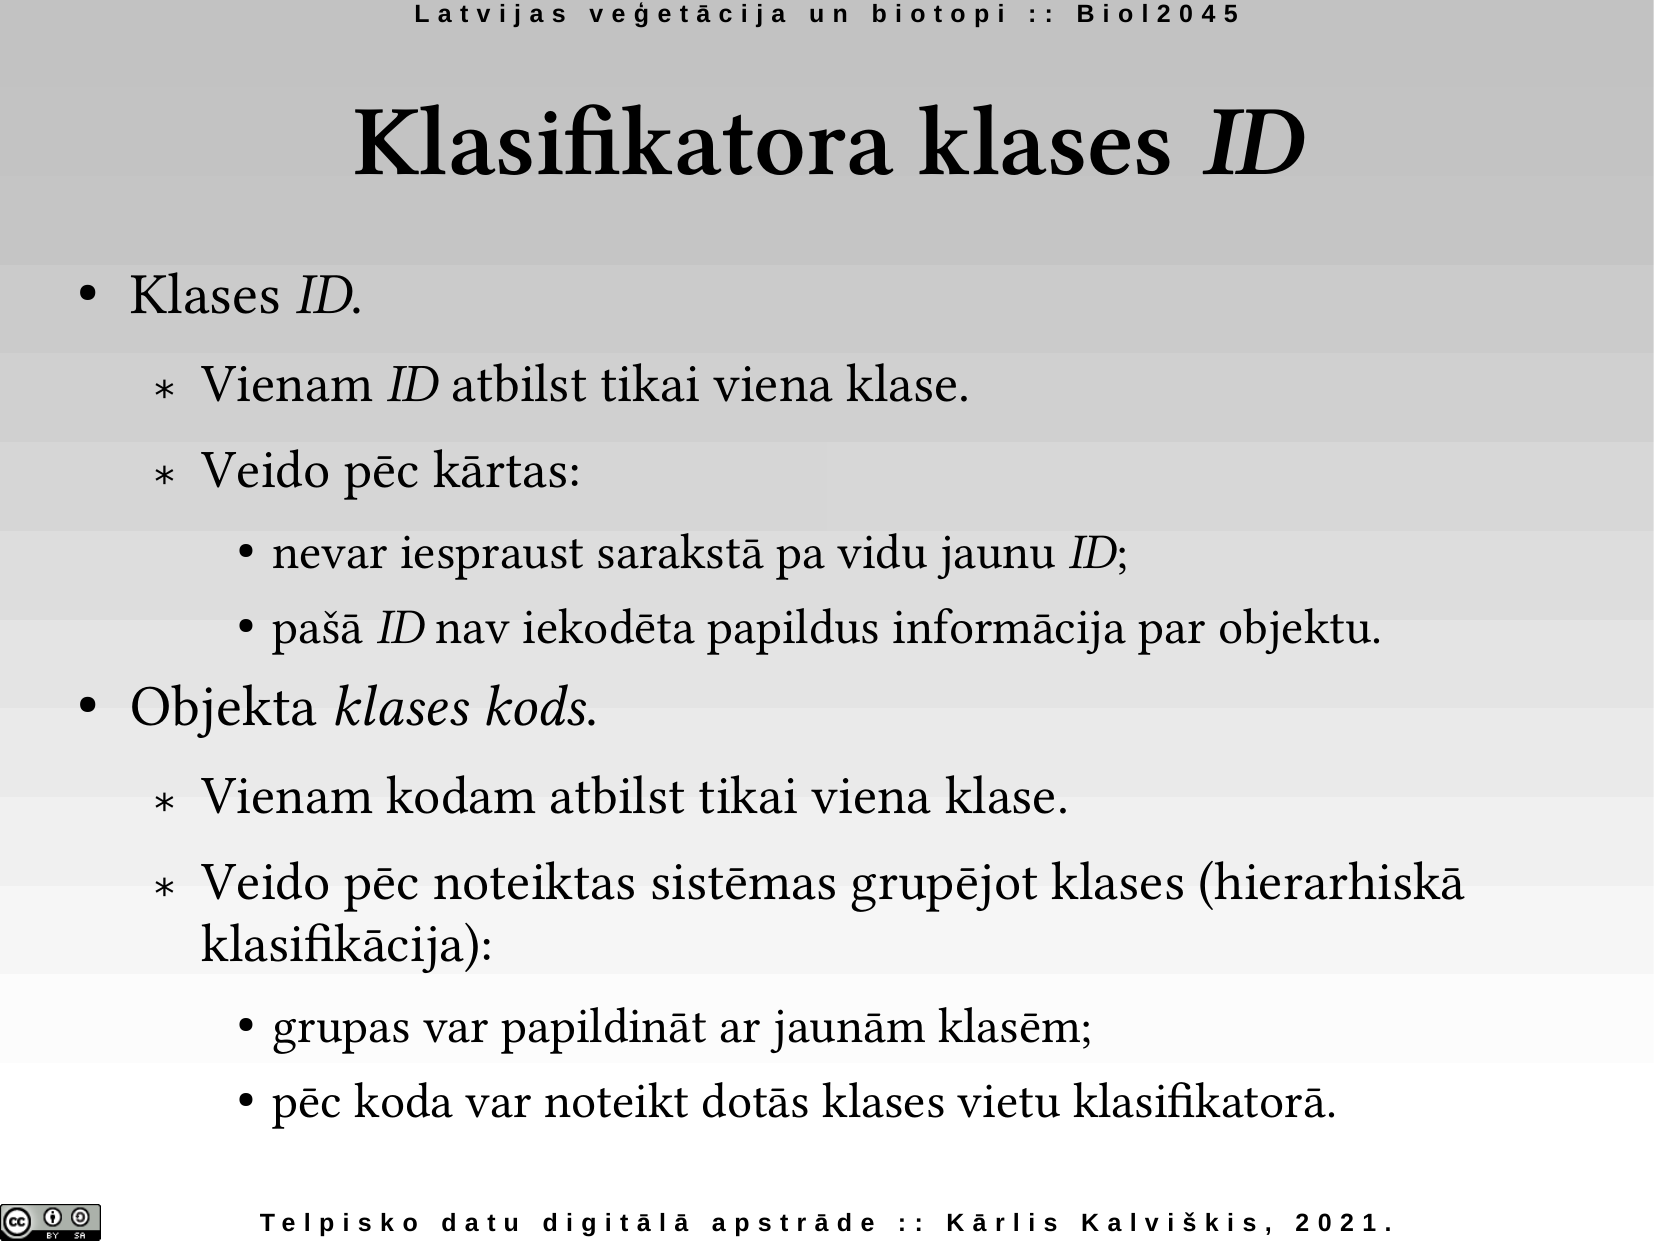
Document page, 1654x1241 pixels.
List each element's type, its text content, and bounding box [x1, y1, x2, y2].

list Klases ID. Vienam ID atbilst tikai viena klase. Veido pēc kārtas: nevar iespraust sarakstā pa vidu jaunu ID; pašā ID nav iekodēta papildus informācija par objektu. Objekta klases kods. Vienam kodam atbilst tikai viena klase. Veido pēc noteiktas sistēmas grupējot klases (hierarhiskā klasifikācija): grupas var papildināt ar jaunām klasēm; pēc koda var noteikt dotās klases vietu klasifikatorā. [59, 261, 1596, 1180]
picture [0, 0, 1654, 1241]
title Klasifikatora klases ID [59, 37, 1596, 246]
